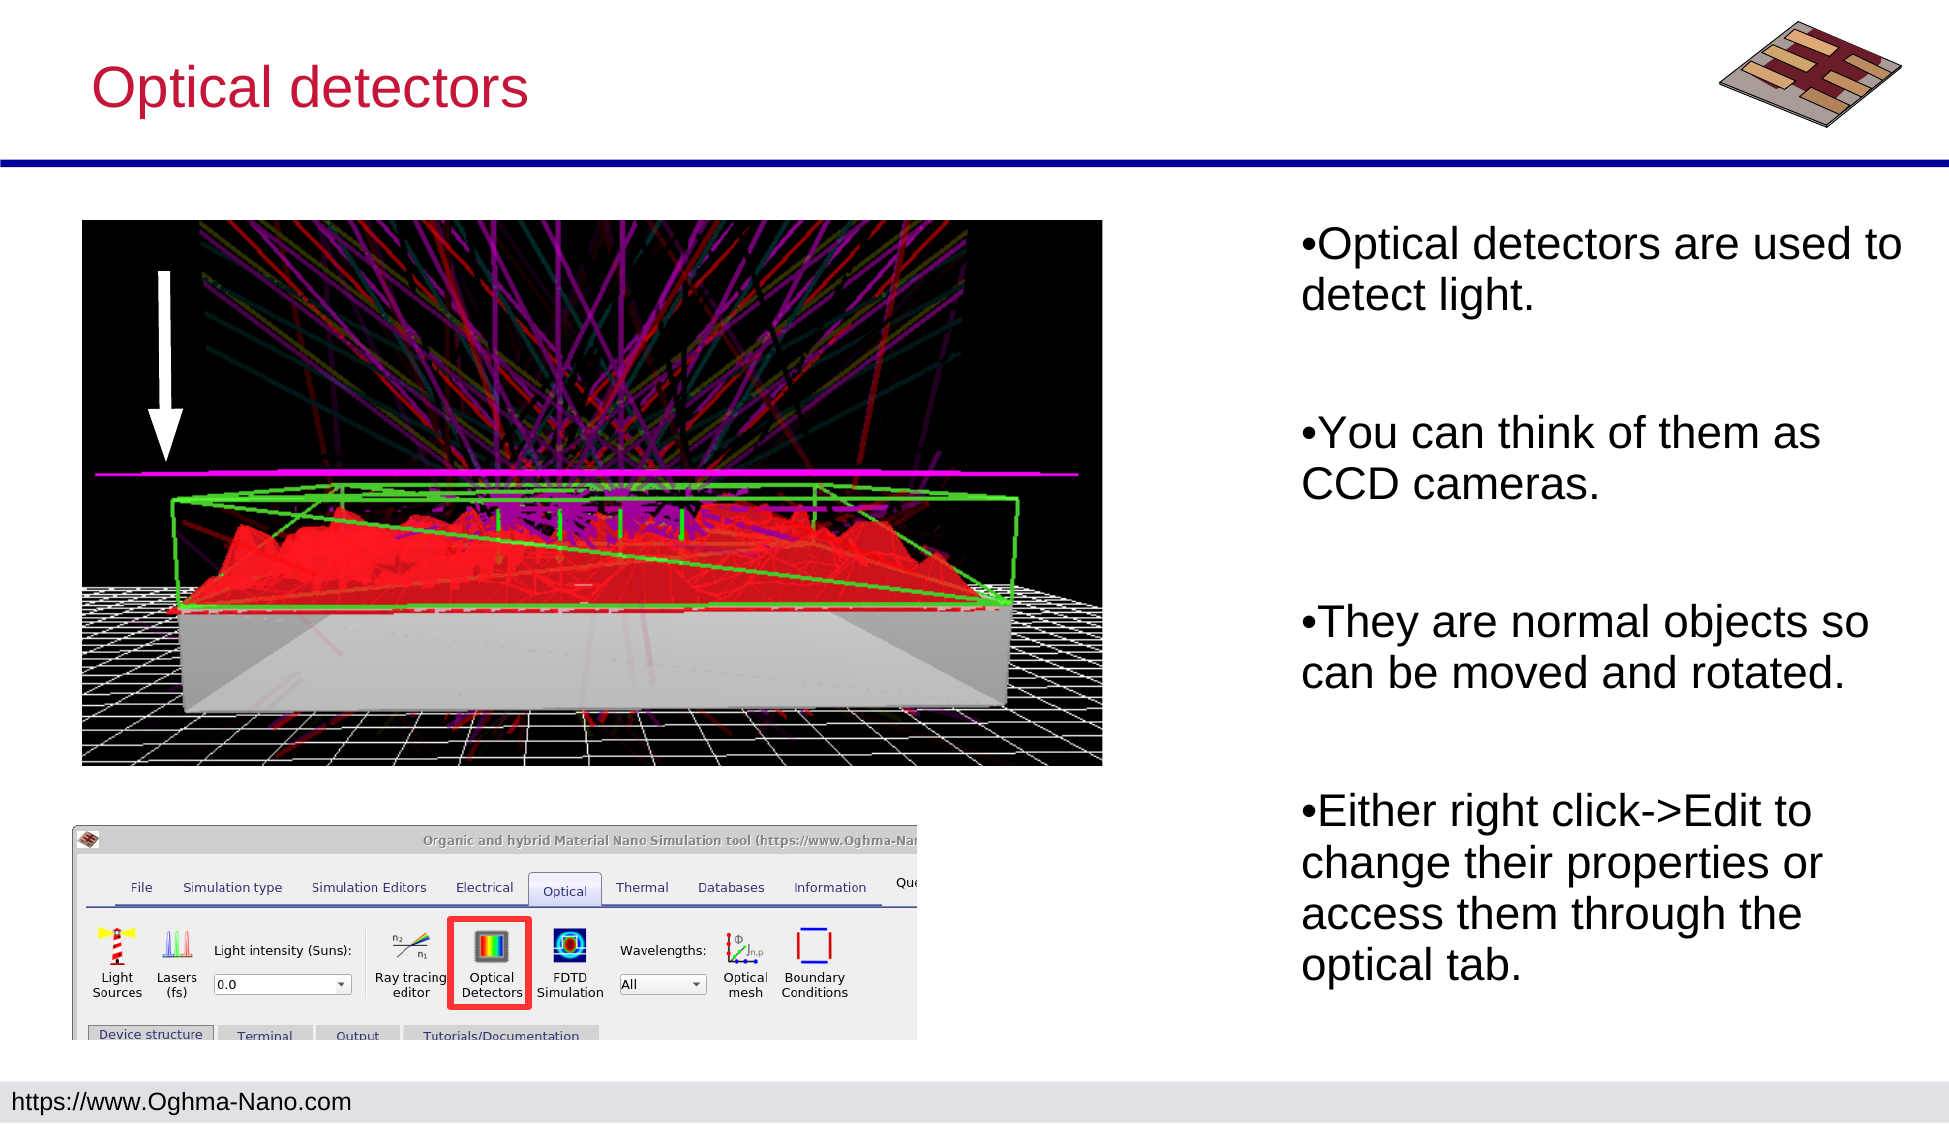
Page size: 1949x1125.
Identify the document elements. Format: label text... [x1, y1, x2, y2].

list Optical detectors are used to detect light. You can think of them as CCD cameras. They are normal objects so can be moved and rotated. Either right click->Edit to change their properties or access them through the optical tab. [1301, 217, 1916, 991]
picture [82, 220, 1103, 766]
picture [72, 825, 917, 1040]
title Optical detectors [76, 34, 1685, 140]
